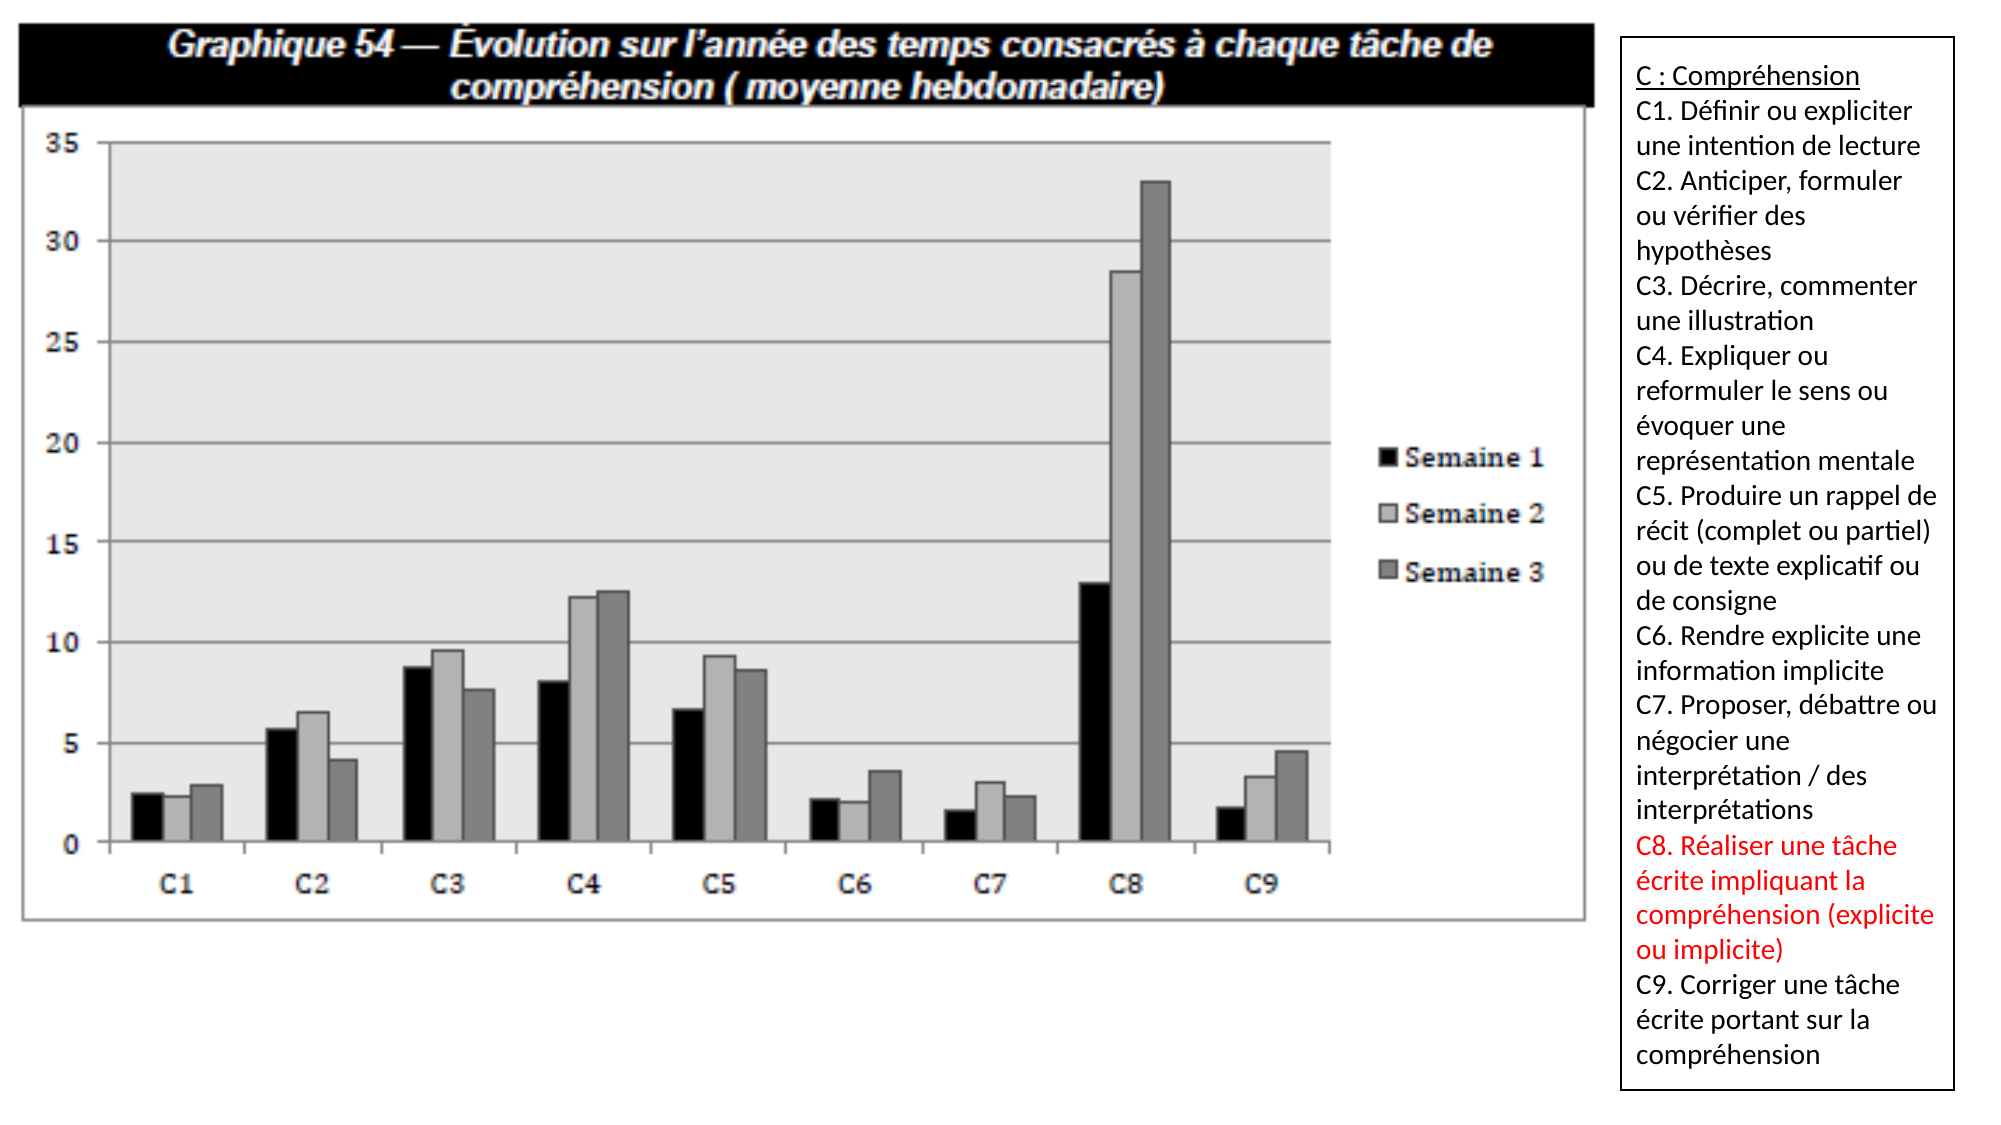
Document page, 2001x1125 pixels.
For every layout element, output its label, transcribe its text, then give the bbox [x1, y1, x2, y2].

text_box C : Compréhension C1. Définir ou expliciter une intention de lecture C2. Anticiper, formuler ou vérifier des hypothèses C3. Décrire, commenter une illustration C4. Expliquer ou reformuler le sens ou évoquer une représentation mentale C5. Produire un rappel de récit (complet ou partiel) ou de texte explicatif ou de consigne C6. Rendre explicite une information implicite C7. Proposer, débattre ou négocier une interprétation / des interprétations C8. Réaliser une tâche écrite impliquant la compréhension (explicite ou implicite) C9. Corriger une tâche écrite portant sur la compréhension [1621, 37, 1954, 1090]
picture [0, 0, 1615, 942]
